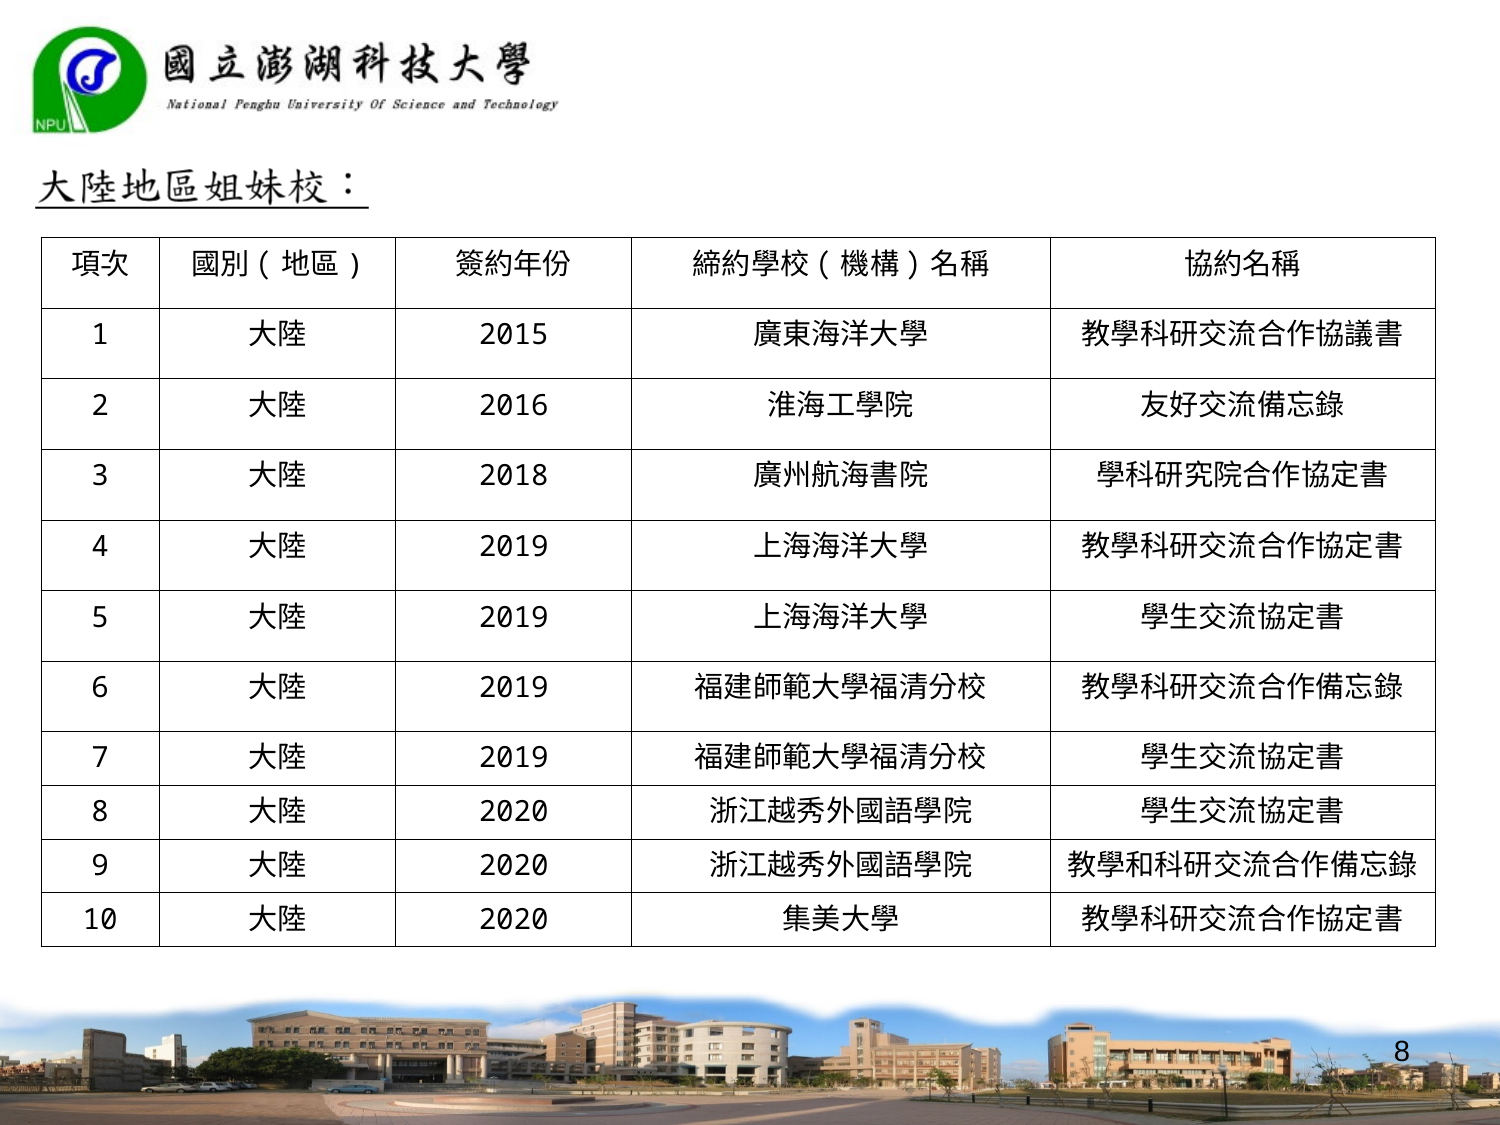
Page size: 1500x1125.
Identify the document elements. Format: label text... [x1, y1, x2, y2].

table_cell 學生交流協定書 [1051, 786, 1435, 839]
table_cell 教學科研交流合作協議書 [1051, 309, 1435, 378]
table_cell 浙江越秀外國語學院 [632, 840, 1050, 892]
table_cell 2020 [396, 840, 631, 892]
table_header 2019 [396, 732, 631, 785]
table_header 協約名稱 [1051, 238, 1435, 308]
table_cell 大陸 [160, 840, 395, 892]
table_cell 2020 [396, 786, 631, 839]
table_cell 2019 [396, 662, 631, 731]
table_cell 教學科研交流合作協定書 [1051, 521, 1435, 590]
table_cell 10 [42, 893, 159, 946]
table_cell 2016 [396, 379, 631, 449]
table_header 國別(地區) [160, 242, 395, 308]
table_header 項次 [42, 242, 159, 308]
table_cell 3 [42, 450, 159, 520]
table_cell 大陸 [160, 309, 395, 378]
table_cell 2019 [396, 521, 631, 590]
table_cell 大陸 [160, 379, 395, 449]
table_header 7 [42, 732, 159, 785]
table_cell 福建師範大學福清分校 [632, 662, 1050, 731]
table_cell 廣東海洋大學 [632, 309, 1050, 378]
table_header 簽約年份 [396, 238, 631, 308]
table_cell 教學科研交流合作備忘錄 [1051, 662, 1435, 731]
table_cell 2018 [396, 450, 631, 520]
table_cell 8 [42, 786, 159, 839]
table_cell 2019 [396, 591, 631, 661]
table_header 學生交流協定書 [1051, 732, 1435, 785]
table_cell 學科研究院合作協定書 [1051, 450, 1435, 520]
table_cell 大陸 [160, 786, 395, 839]
table_cell 淮海工學院 [632, 379, 1050, 449]
table_cell 2015 [396, 309, 631, 378]
table_cell 浙江越秀外國語學院 [632, 786, 1050, 839]
table_cell 上海海洋大學 [632, 521, 1050, 590]
table_cell 大陸 [160, 662, 395, 731]
table_cell 大陸 [160, 591, 395, 661]
table_cell 學生交流協定書 [1051, 591, 1435, 661]
table_cell 1 [42, 309, 159, 378]
text_box <編號> [1074, 1024, 1426, 1103]
table_header 福建師範大學福清分校 [632, 732, 1050, 785]
table_cell 4 [42, 521, 159, 590]
table_cell 上海海洋大學 [632, 591, 1050, 661]
table_cell 2020 [396, 893, 631, 946]
table_header 締約學校(機構)名稱 [632, 238, 1050, 308]
table_cell 9 [42, 840, 159, 892]
table_cell 大陸 [160, 450, 395, 520]
table_cell 教學和科研交流合作備忘錄 [1051, 840, 1435, 892]
table_cell 大陸 [160, 893, 395, 946]
table_cell 廣州航海書院 [632, 450, 1050, 520]
table_header 大陸 [160, 732, 395, 785]
table_cell 6 [42, 662, 159, 731]
picture [0, 0, 1500, 1125]
table_cell 2 [42, 379, 159, 449]
table_cell 集美大學 [632, 893, 1050, 946]
table_cell 教學科研交流合作協定書 [1051, 893, 1435, 946]
table_cell 友好交流備忘錄 [1051, 379, 1435, 449]
table_cell 大陸 [160, 521, 395, 590]
table_cell 5 [42, 591, 159, 661]
